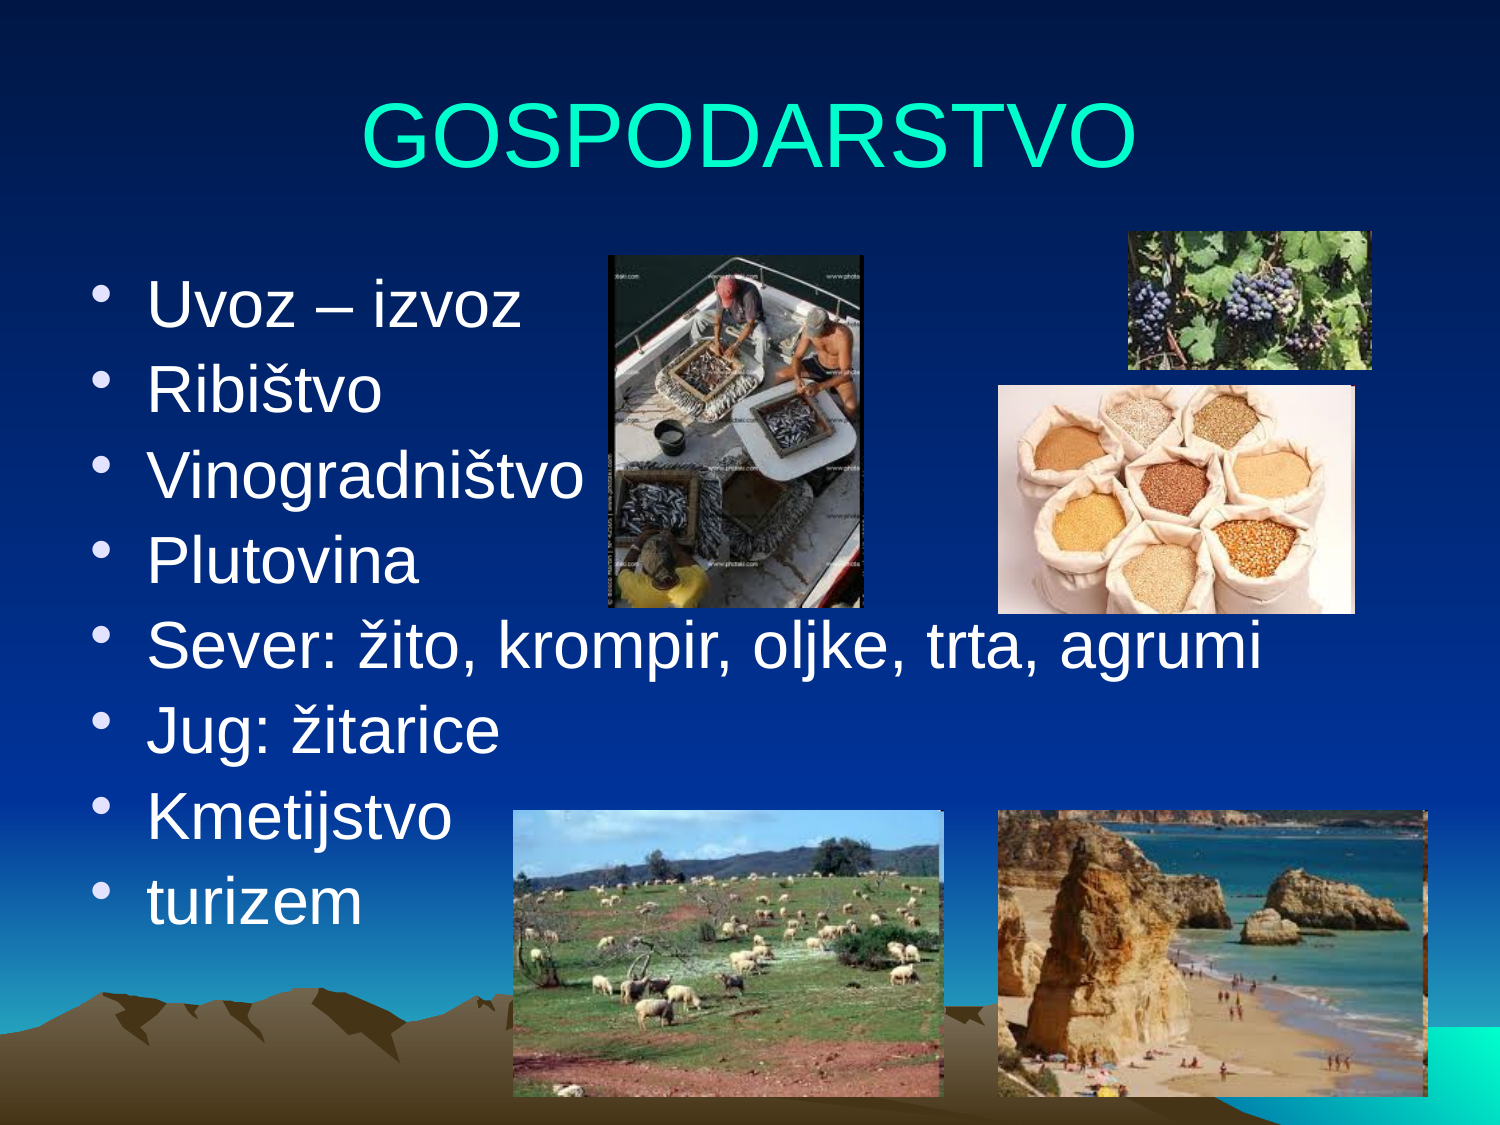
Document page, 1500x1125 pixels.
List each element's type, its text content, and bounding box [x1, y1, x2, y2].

picture [1128, 231, 1372, 370]
list Uvoz – izvoz Ribištvo Vinogradništvo Plutovina Sever: žito, krompir, oljke, trta, agrumi Jug: žitarice Kmetijstvo turizem [75, 262, 1425, 1000]
picture [998, 385, 1355, 614]
picture [998, 810, 1428, 1097]
picture [513, 810, 944, 1097]
picture [608, 255, 864, 608]
title GOSPODARSTVO [75, 37, 1425, 225]
